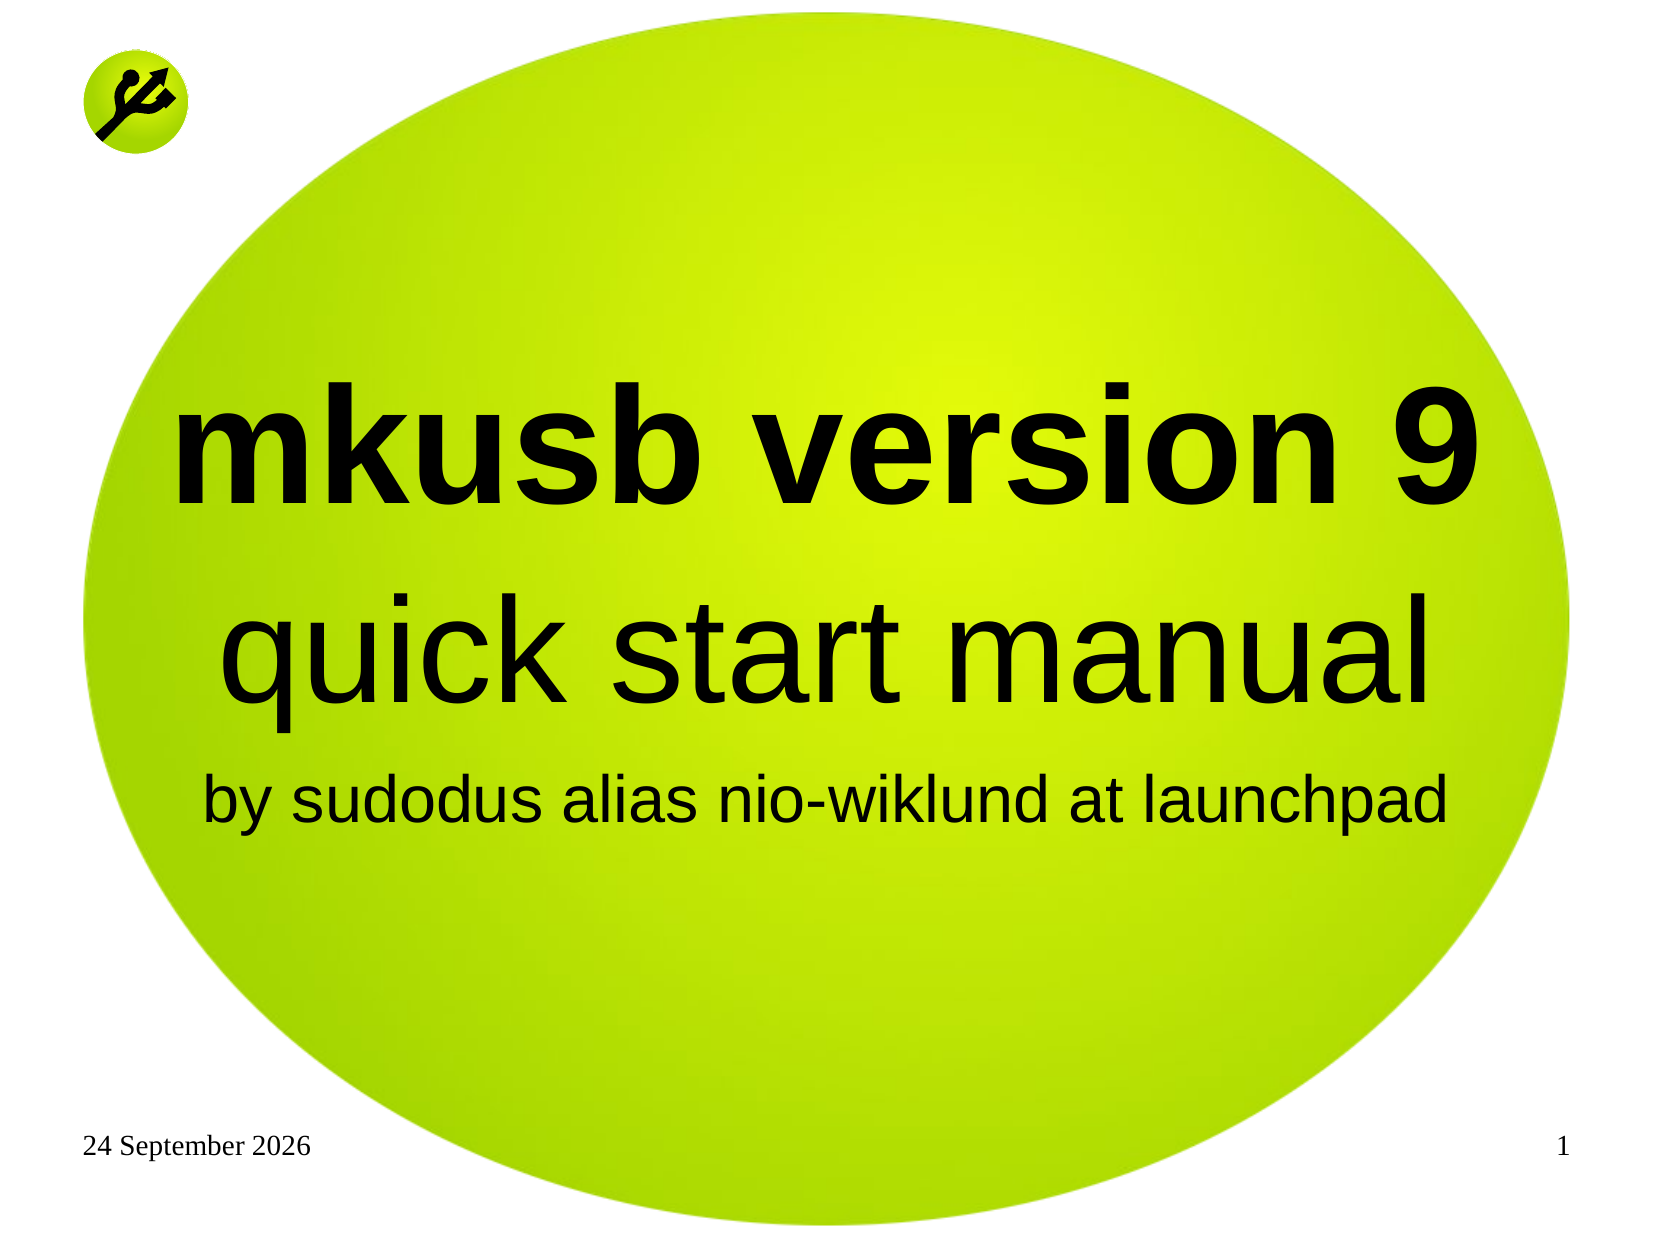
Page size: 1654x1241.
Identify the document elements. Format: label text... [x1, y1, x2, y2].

picture [82, 11, 1571, 309]
picture [82, 880, 1571, 1229]
title mkusb version 9 quick start manual by sudodus alias nio-wiklund at launchpad [82, 309, 1571, 880]
